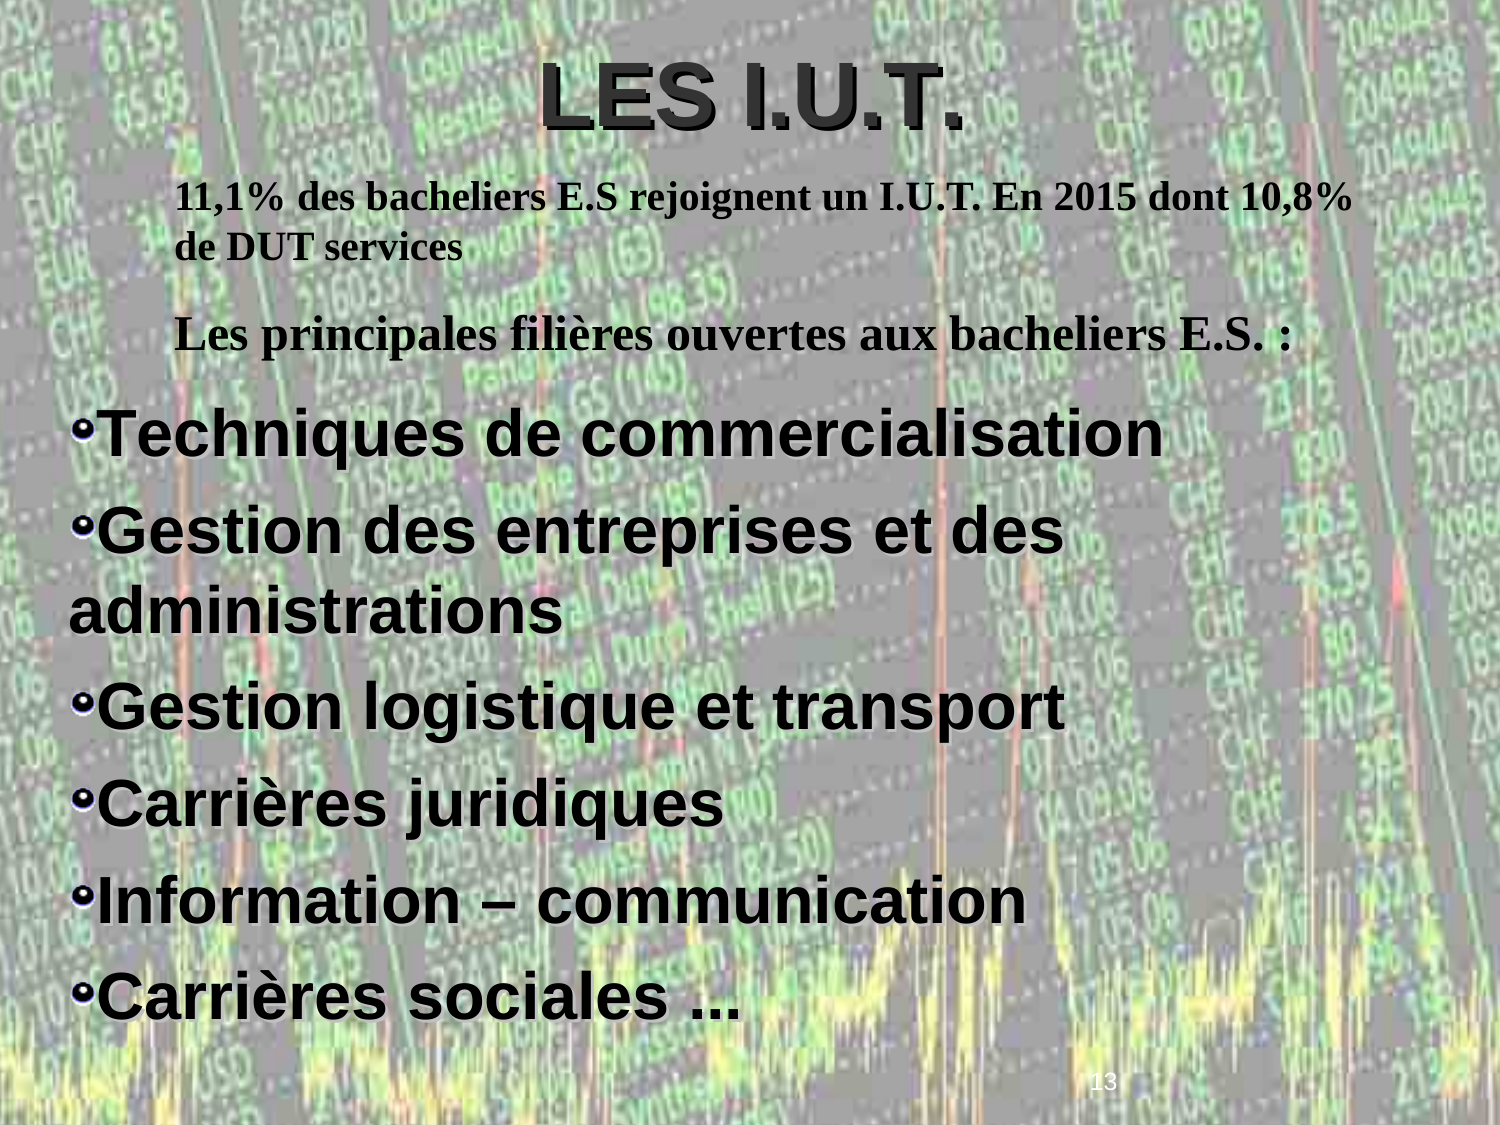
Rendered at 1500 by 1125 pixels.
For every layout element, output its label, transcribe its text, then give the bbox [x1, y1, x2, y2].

picture [0, 0, 1500, 1125]
text_box 11,1% des bacheliers E.S rejoignent un I.U.T. En 2015 dont 10,8% de DUT services Les principales filières ouvertes aux bacheliers E.S. : [159, 160, 1415, 368]
list Techniques de commercialisation Gestion des entreprises et des administrations Gestion logistique et transport Carrières juridiques Information – communication Carrières sociales ... [53, 382, 1500, 1125]
title LES I.U.T. [76, 18, 1427, 161]
